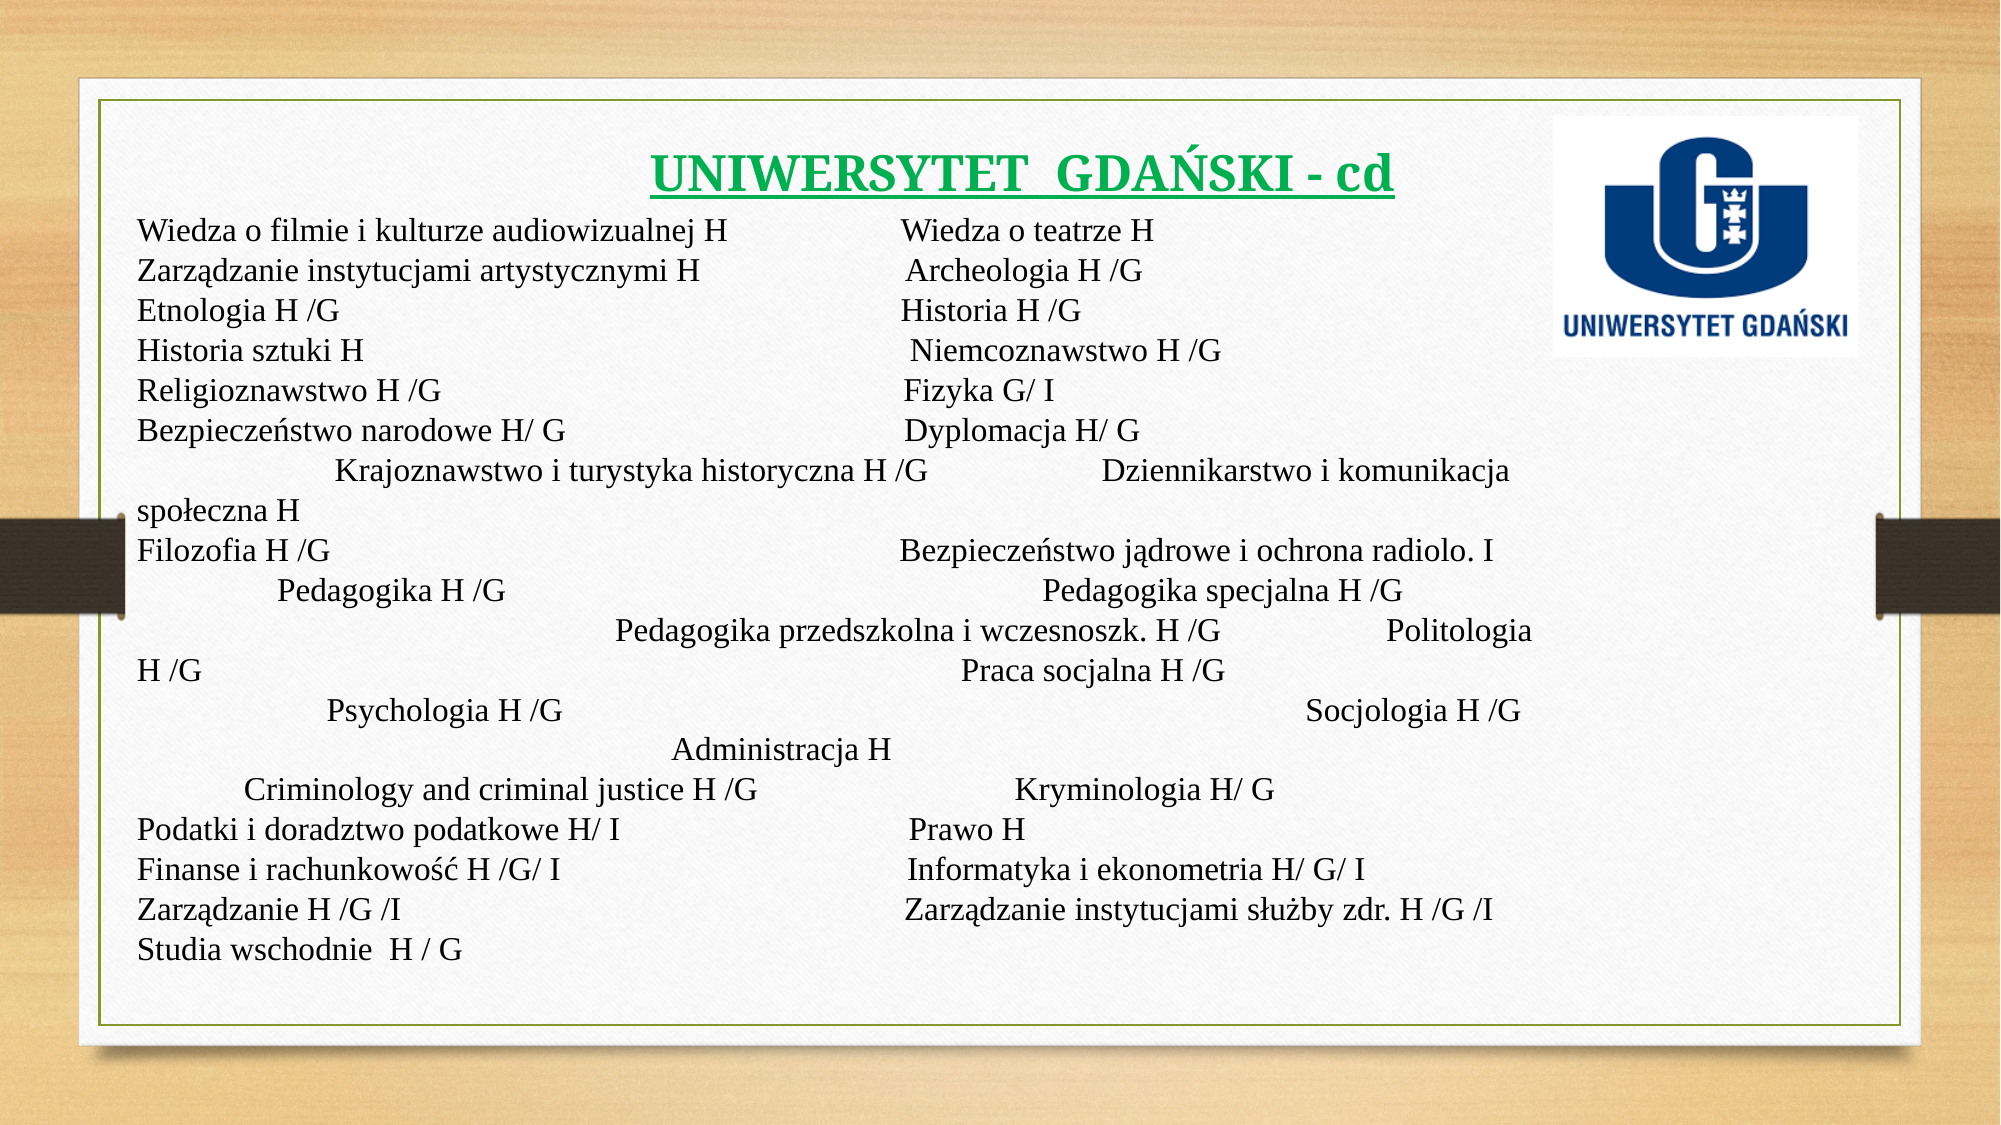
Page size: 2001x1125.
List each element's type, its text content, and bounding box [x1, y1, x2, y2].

picture [1553, 116, 1858, 358]
text_box UNIWERSYTET GDAŃSKI - cd [635, 134, 1482, 201]
text_box Wiedza o filmie i kulturze audiowizualnej H Wiedza o teatrze H Zarządzanie instytucjami artystycznymi H Archeologia H /G Etnologia H /G Historia H /G Historia sztuki H Niemcoznawstwo H /G Religioznawstwo H /G Fizyka G/ I Bezpieczeństwo narodowe H/ G Dyplomacja H/ G Krajoznawstwo i turystyka historyczna H /G Dziennikarstwo i komunikacja społeczna H Filozofia H /G Bezpieczeństwo jądrowe i ochrona radiolo. I Pedagogika H /G Pedagogika specjalna H /G Pedagogika przedszkolna i wczesnoszk. H /G Politologia H /G Praca socjalna H /G Psychologia H /G Socjologia H /G Administracja H Criminology and criminal justice H /G Kryminologia H/ G Podatki i doradztwo podatkowe H/ I Prawo H Finanse i rachunkowość H /G/ I Informatyka i ekonometria H/ G/ I Zarządzanie H /G /I Zarządzanie instytucjami służby zdr. H /G /I Studia wschodnie H / G [122, 201, 1554, 975]
